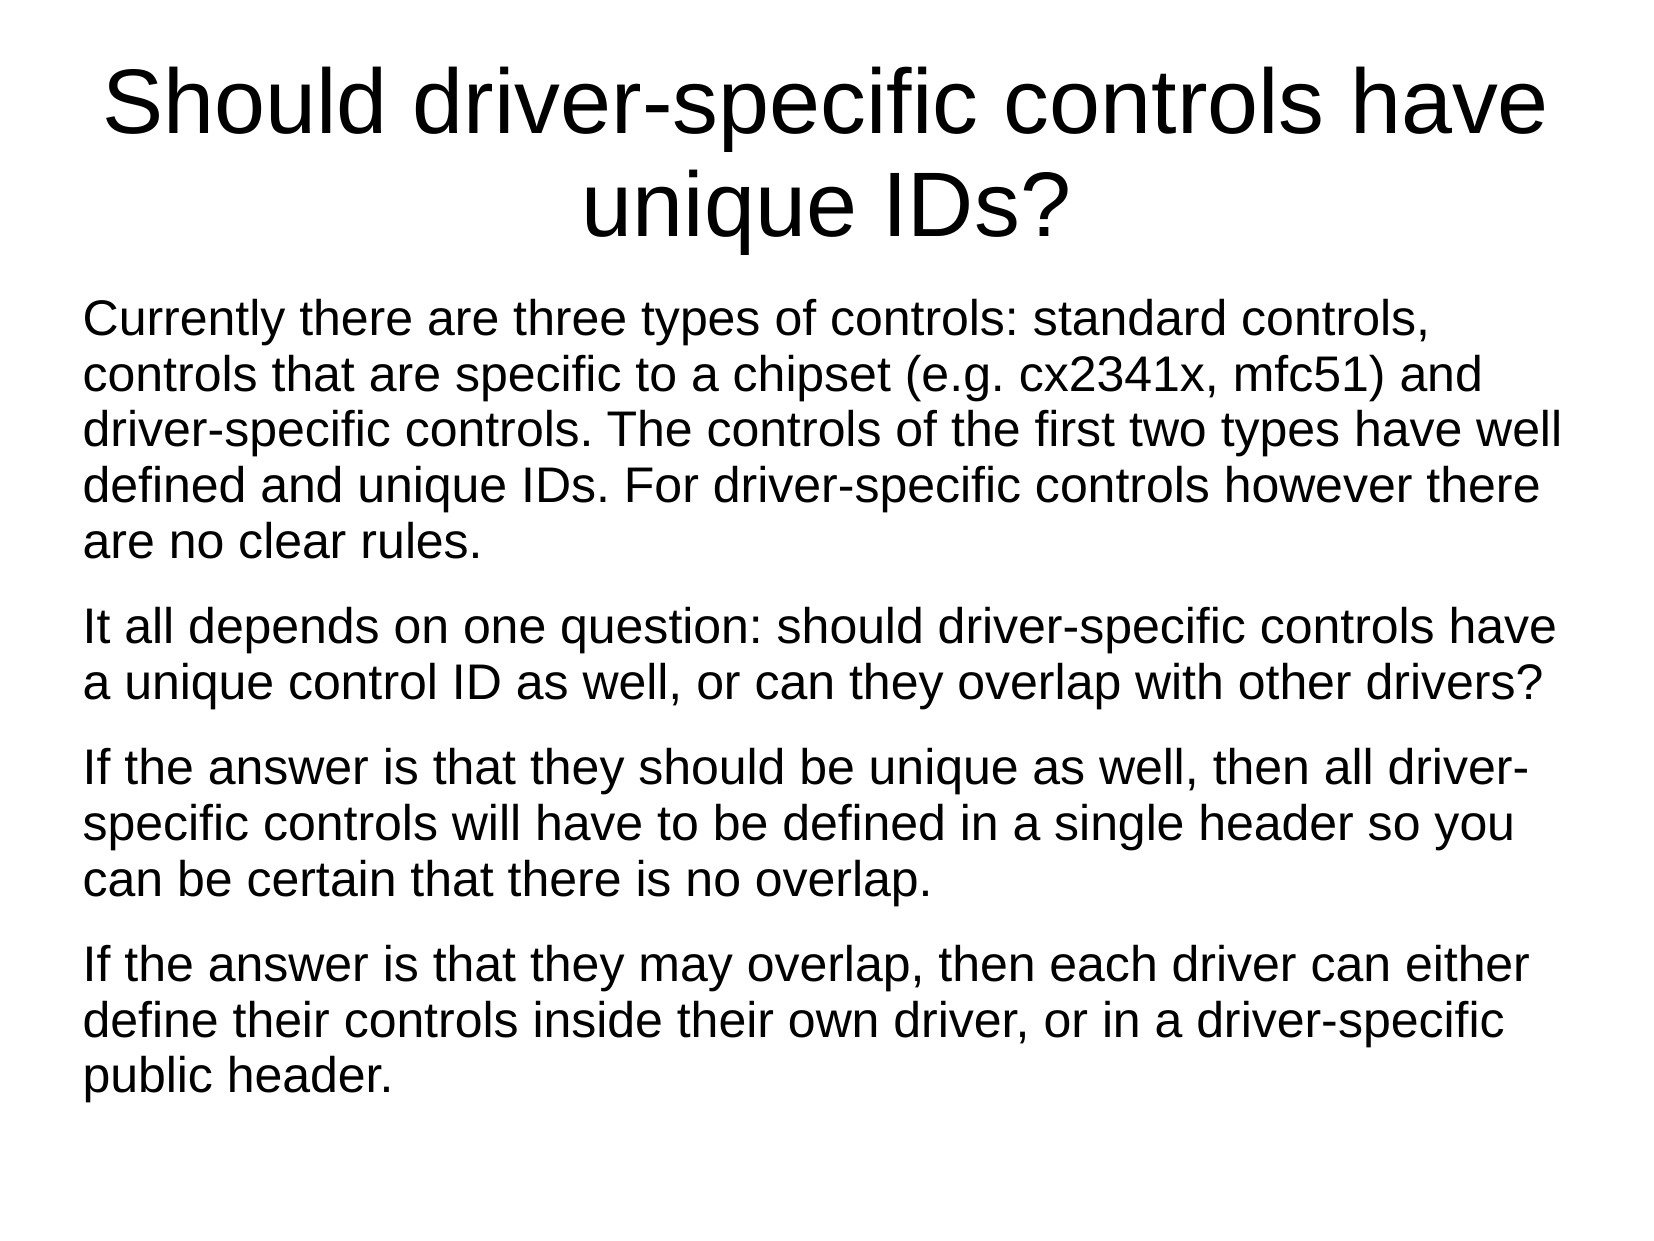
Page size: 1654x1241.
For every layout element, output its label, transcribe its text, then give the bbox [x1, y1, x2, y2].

title Should driver-specific controls have unique IDs? [82, 50, 1571, 256]
list Currently there are three types of controls: standard controls, controls that are specific to a chipset (e.g. cx2341x, mfc51) and driver-specific controls. The controls of the first two types have well defined and unique IDs. For driver-specific controls however there are no clear rules. It all depends on one question: should driver-specific controls have a unique control ID as well, or can they overlap with other drivers? If the answer is that they should be unique as well, then all driver-specific controls will have to be defined in a single header so you can be certain that there is no overlap. If the answer is that they may overlap, then each driver can either define their controls inside their own driver, or in a driver-specific public header. [82, 290, 1571, 1104]
